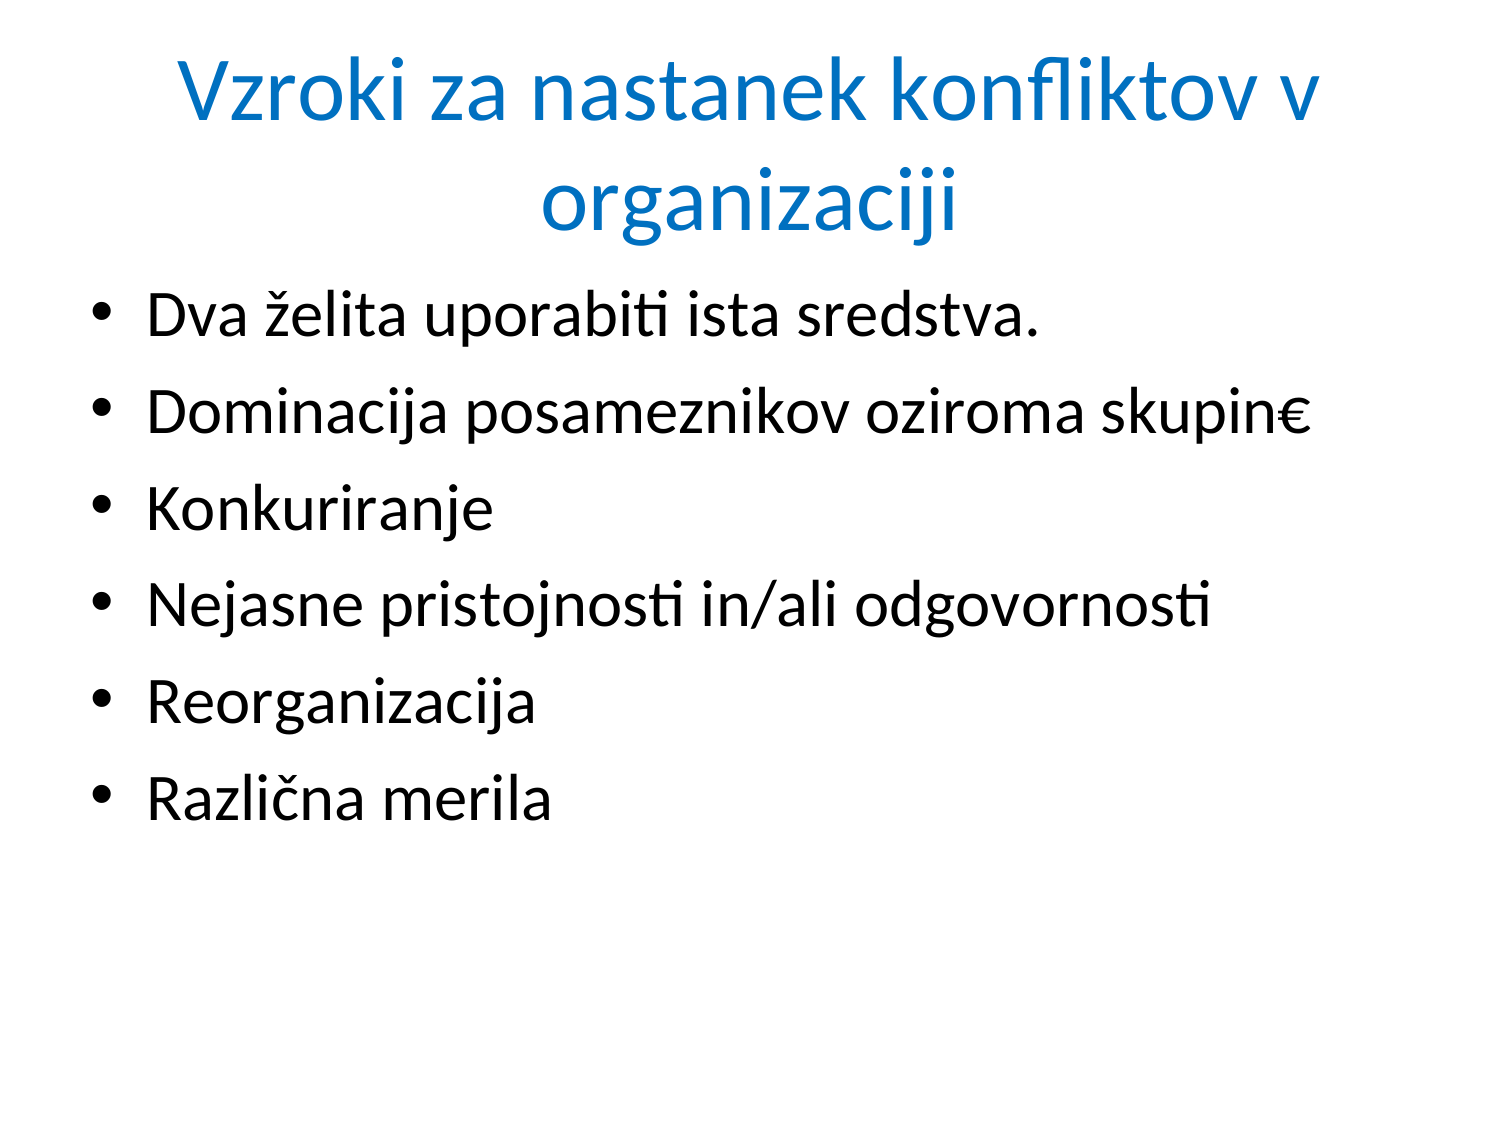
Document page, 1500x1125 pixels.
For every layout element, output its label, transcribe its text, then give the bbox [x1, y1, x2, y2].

title Vzroki za nastanek konfliktov v organizaciji [75, 21, 1426, 257]
list Dva želita uporabiti ista sredstva. Dominacija posameznikov oziroma skupin€ Konkuriranje Nejasne pristojnosti in/ali odgovornosti Reorganizacija Različna merila [75, 262, 1426, 1018]
